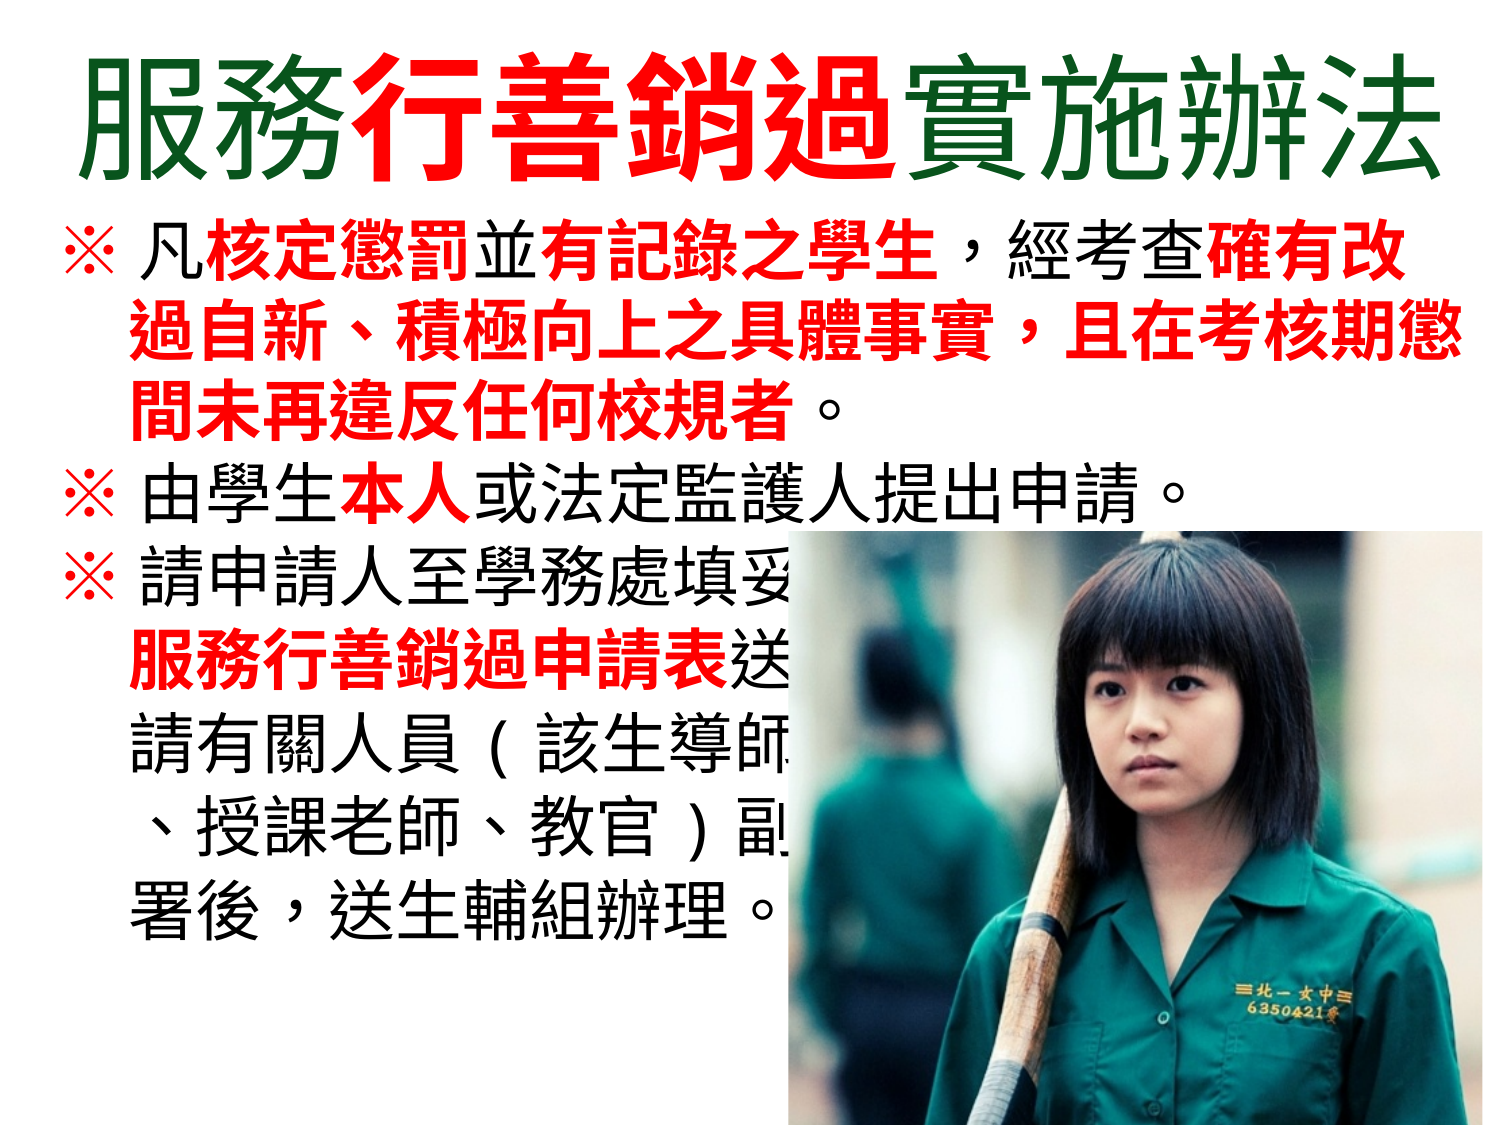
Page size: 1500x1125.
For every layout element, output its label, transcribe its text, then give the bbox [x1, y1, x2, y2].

picture [788, 531, 1483, 1125]
text_box 服務行善銷過實施辦法 [53, 20, 1471, 201]
text_box ※凡核定懲罰並有記錄之學生，經考查確有改過自新、積極向上之具體事實，且在考核期懲間未再違反任何校規者。 ※由學生本人或法定監護人提出申請。 ※請申請人至學務處填妥 服務行善銷過申請表送 請有關人員(該生導師 、授課老師、教官)副 署後，送生輔組辦理。 [41, 201, 1489, 1125]
